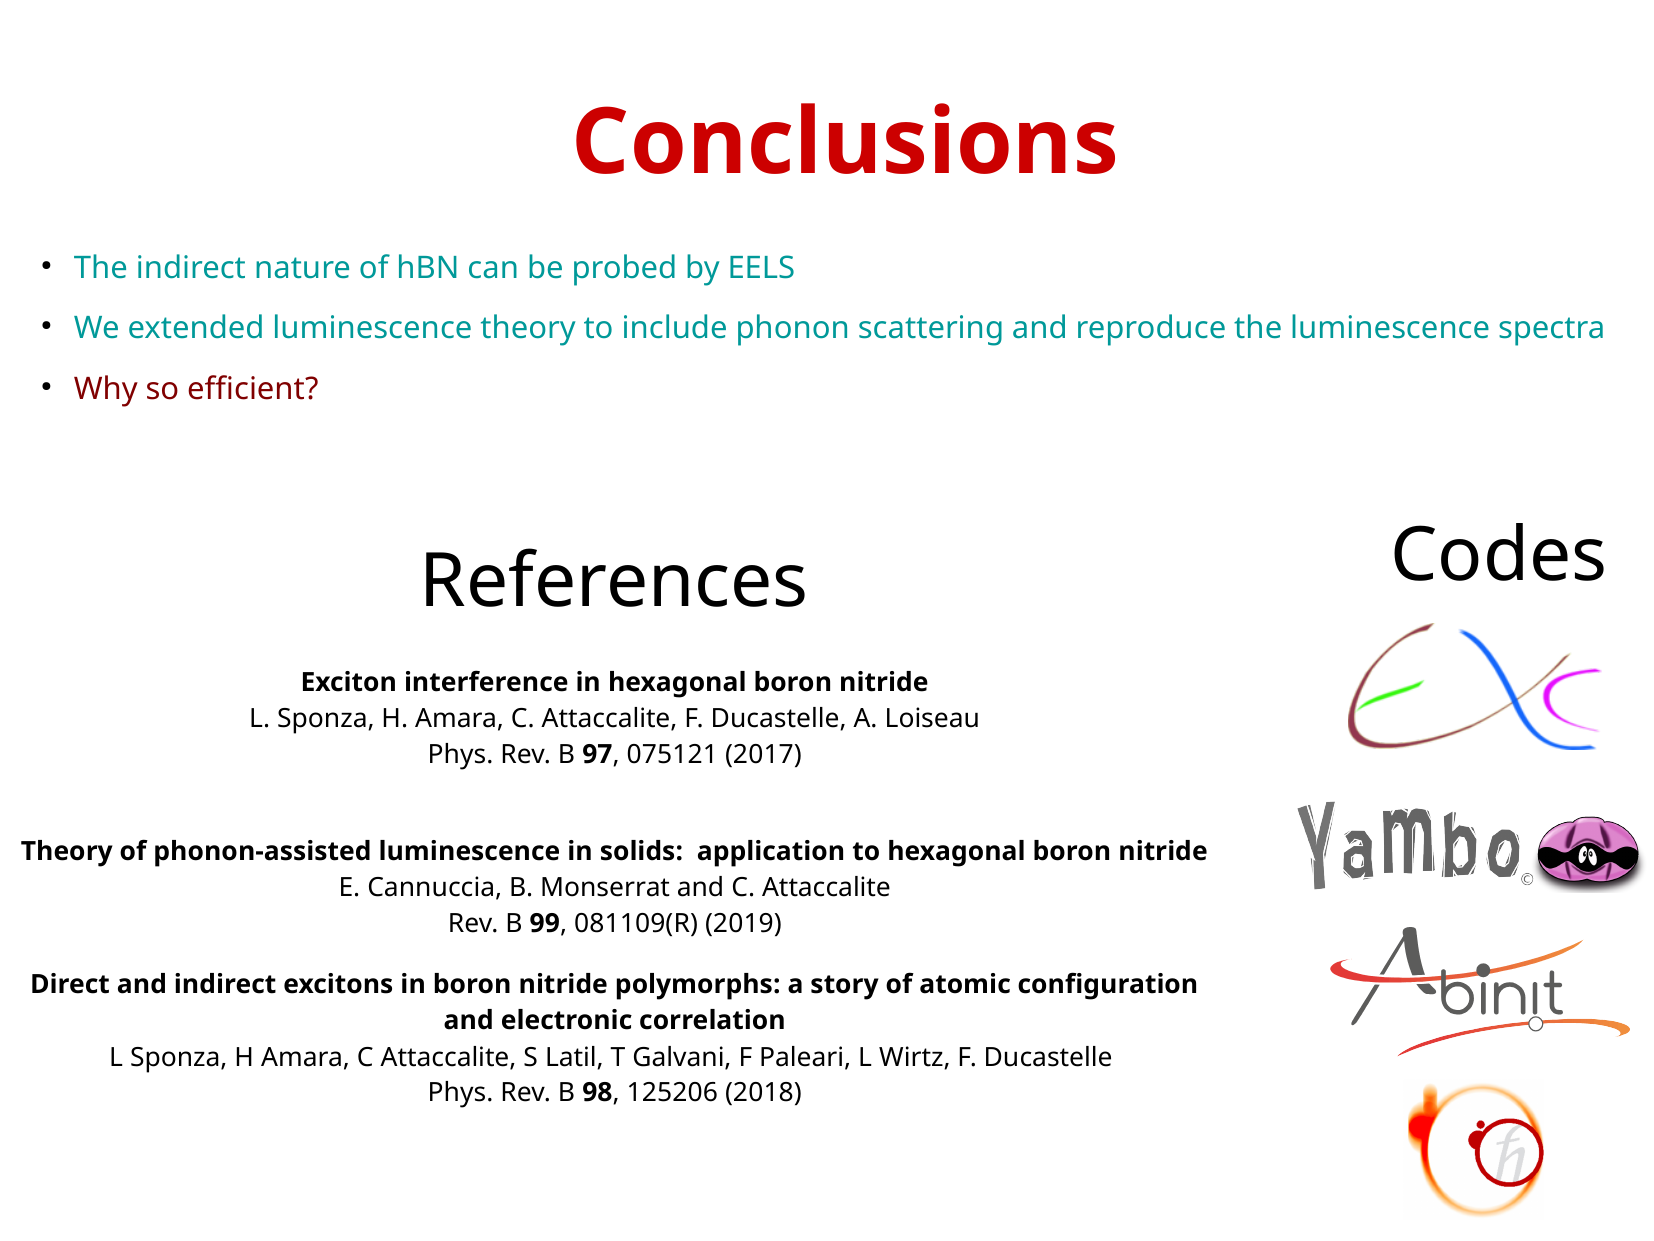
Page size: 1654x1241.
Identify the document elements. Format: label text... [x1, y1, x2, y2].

picture [1403, 1079, 1544, 1220]
picture [1348, 623, 1602, 751]
picture [1286, 794, 1647, 893]
text_box Conclusions [560, 57, 1131, 219]
title References [134, 514, 1118, 628]
text_box The indirect nature of hBN can be probed by EELS We extended luminescence theory to include phonon scattering and reproduce the luminescence spectra Why so efficient? [30, 244, 1636, 440]
title Codes [1304, 488, 1654, 602]
list Exciton interference in hexagonal boron nitride L. Sponza, H. Amara, C. Attaccalite, F. Ducastelle, A. Loiseau Phys. Rev. B 97, 075121 (2017) Theory of phonon-assisted luminescence in solids: application to hexagonal boron nitride E. Cannuccia, B. Monserrat and C. Attaccalite Rev. B 99, 081109(R) (2019) Direct and indirect excitons in boron nitride polymorphs: a story of atomic configuration and electronic correlation L Sponza, H Amara, C Attaccalite, S Latil, T Galvani, F Paleari, L Wirtz, F. Ducastelle Phys. Rev. B 98, 125206 (2018) [15, 575, 1216, 1146]
picture [1320, 919, 1637, 1066]
